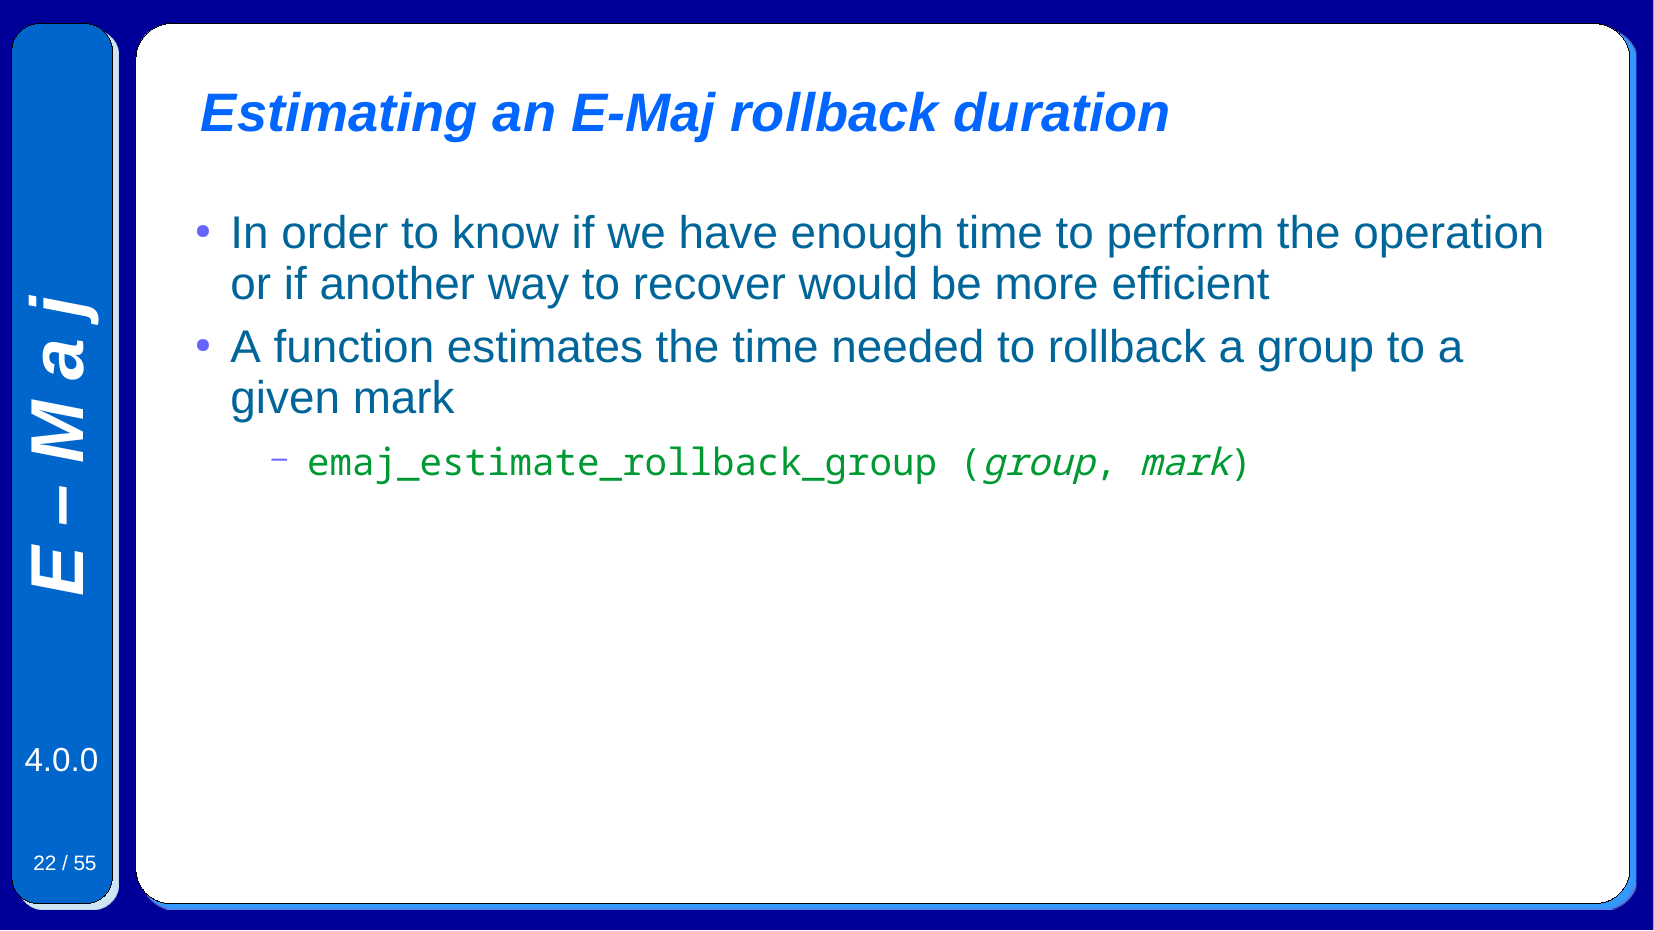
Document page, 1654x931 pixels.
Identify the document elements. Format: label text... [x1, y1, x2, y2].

list In order to know if we have enough time to perform the operation or if another way to recover would be more efficient A function estimates the time needed to rollback a group to a given mark emaj_estimate_rollback_group (group, mark) [177, 206, 1587, 827]
title Estimating an E-Maj rollback duration [200, 34, 1575, 191]
